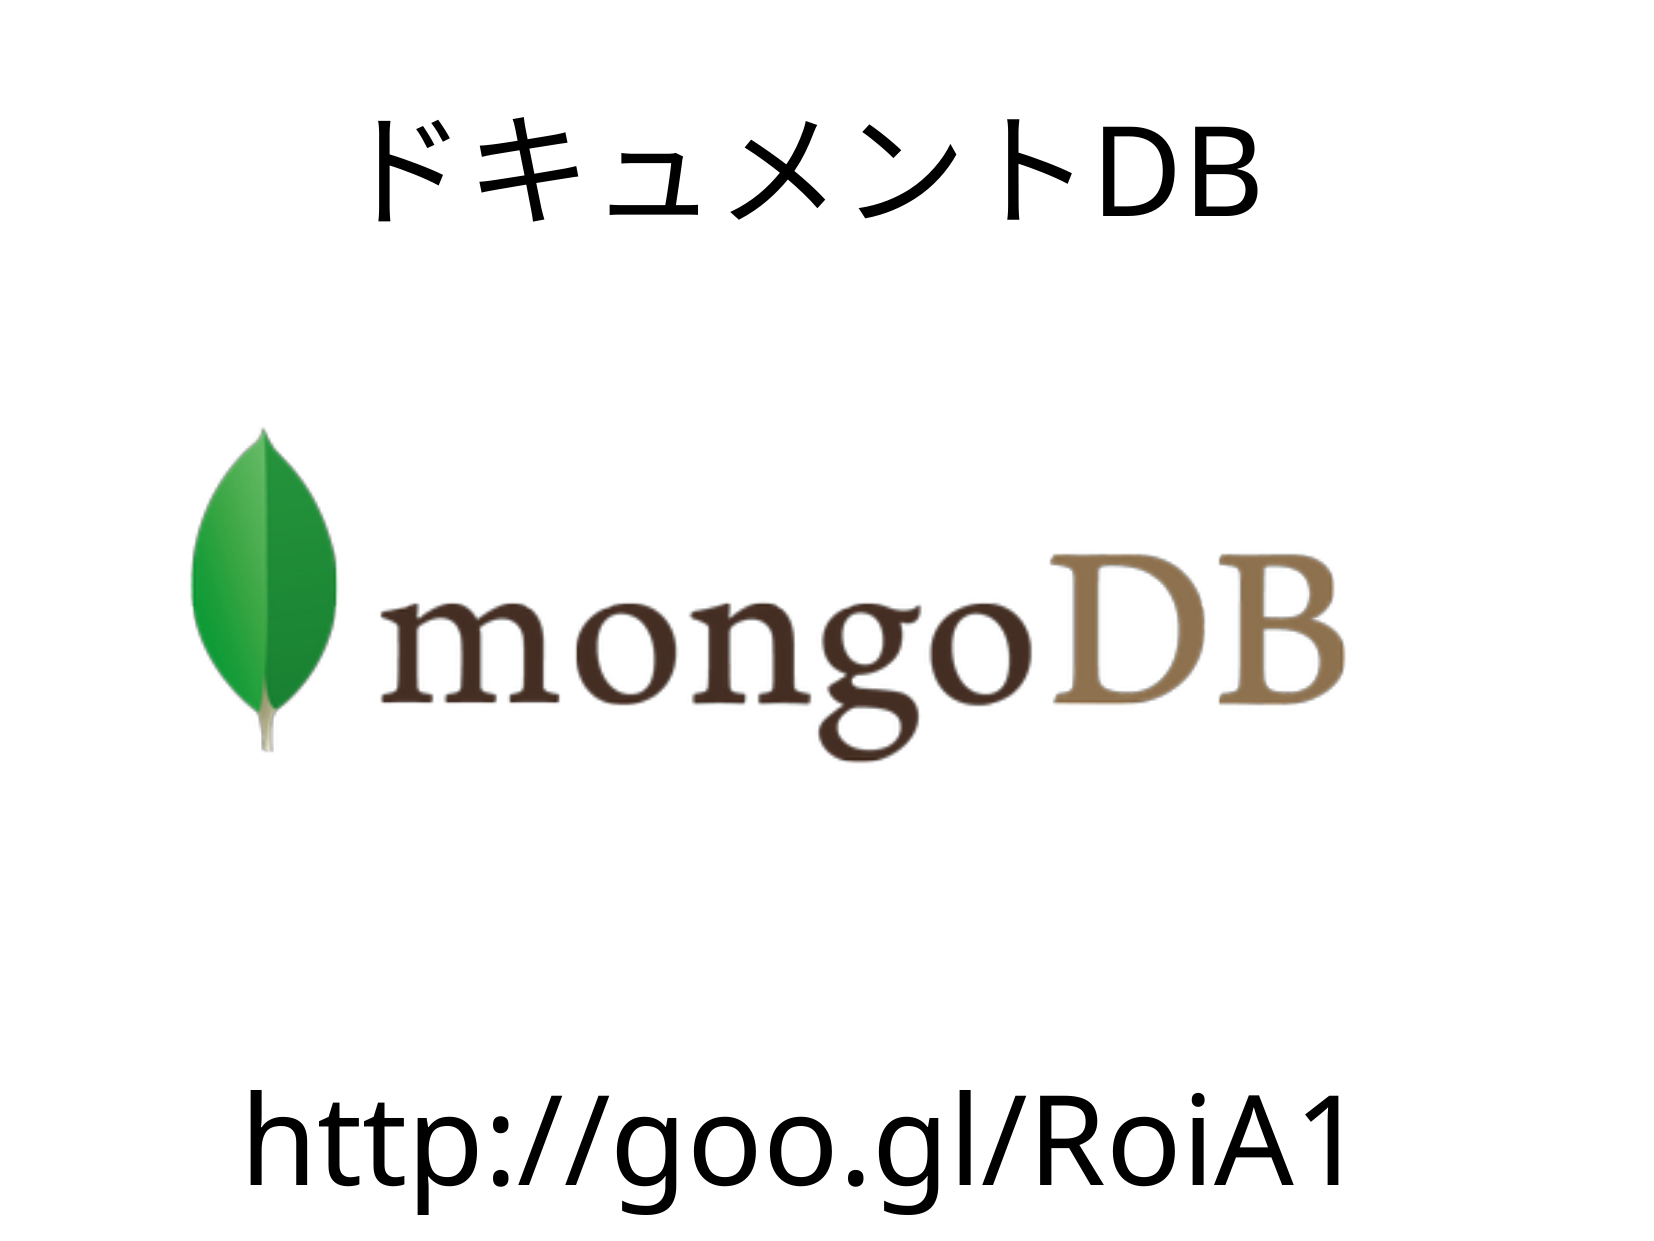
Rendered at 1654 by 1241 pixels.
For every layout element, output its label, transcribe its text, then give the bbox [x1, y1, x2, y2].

title ドキュメントDB [59, 59, 1548, 267]
title http://goo.gl/RoiA1 [59, 1033, 1548, 1241]
picture [147, 389, 1388, 804]
